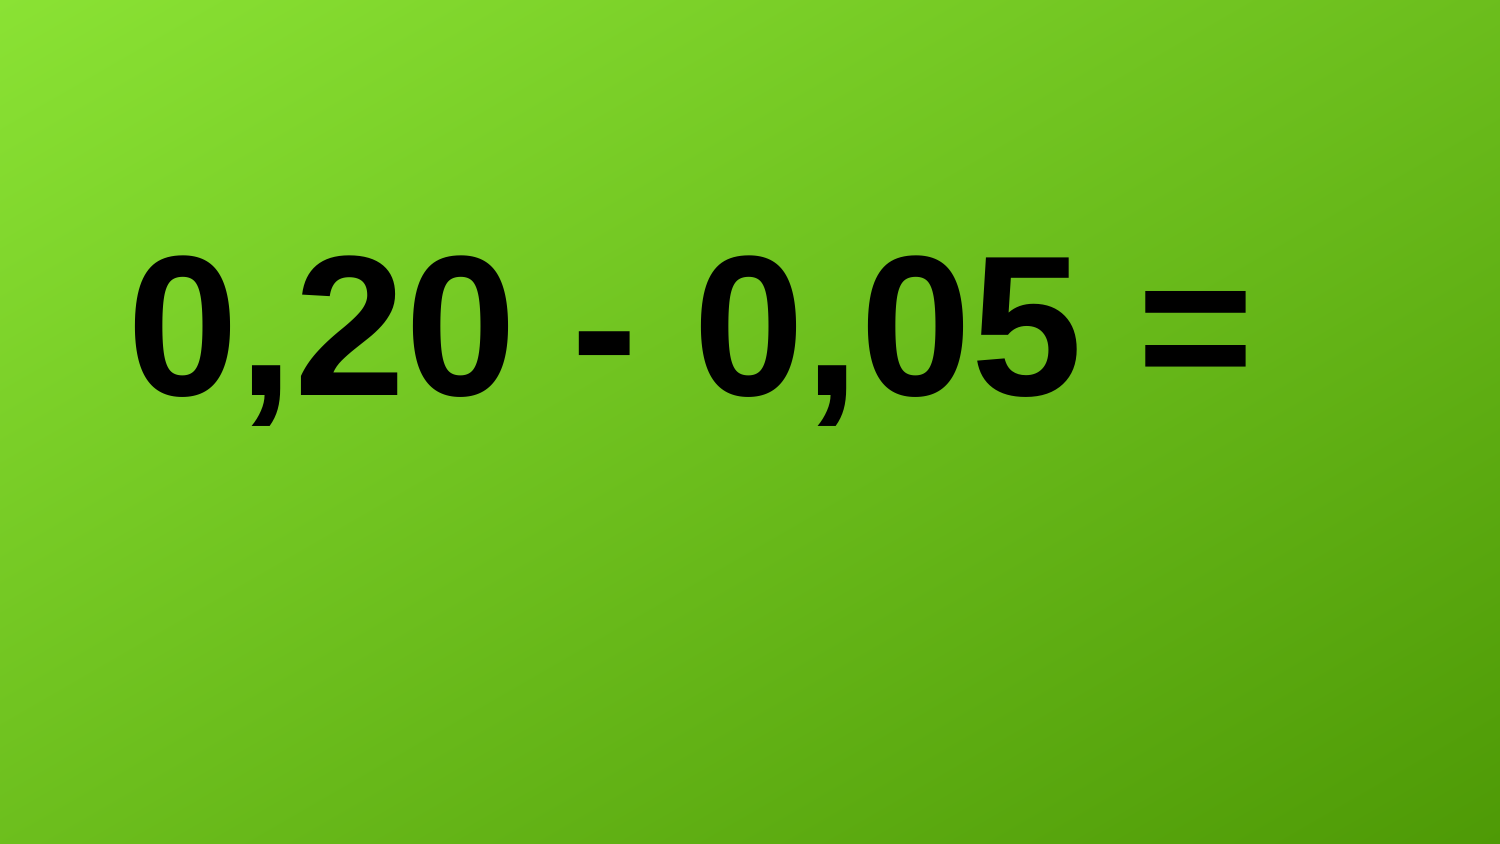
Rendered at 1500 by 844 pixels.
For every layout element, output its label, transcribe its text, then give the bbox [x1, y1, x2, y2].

title 0,20 - 0,05 = [112, 259, 1388, 450]
